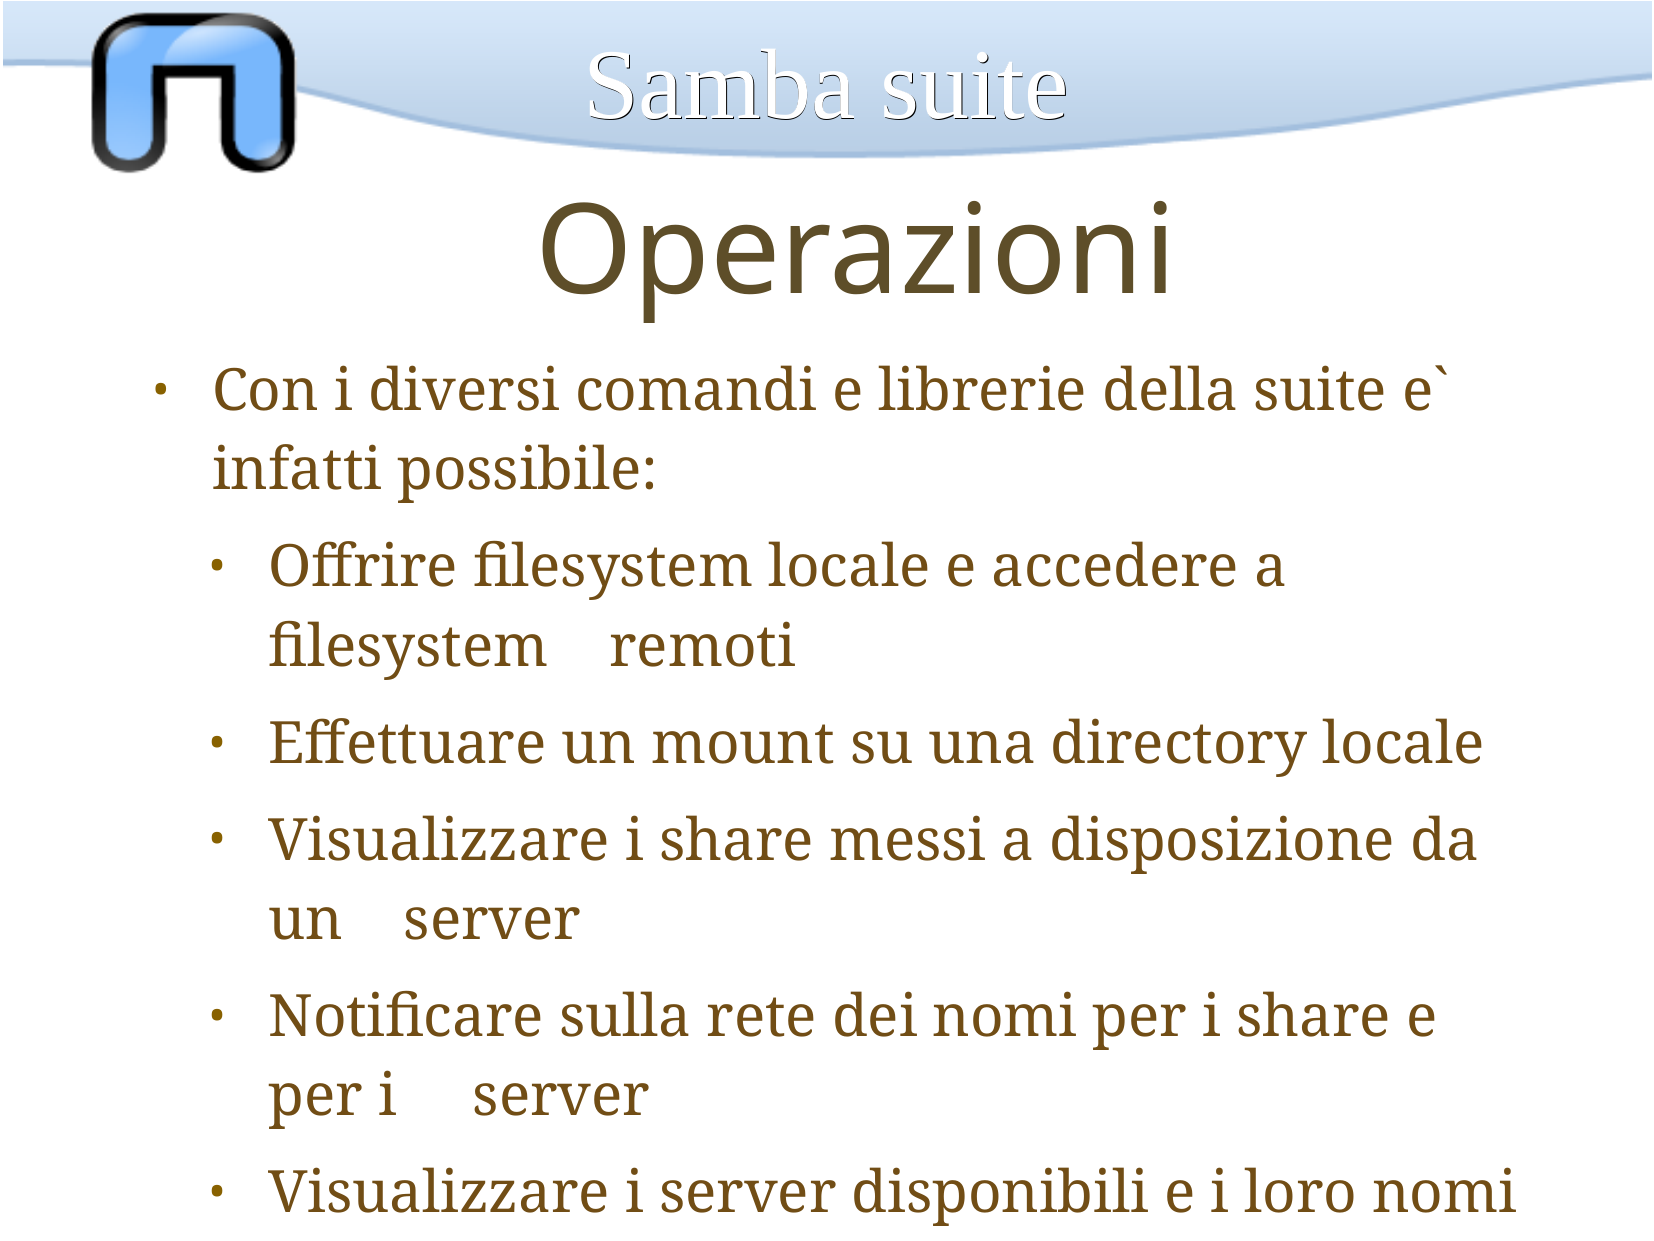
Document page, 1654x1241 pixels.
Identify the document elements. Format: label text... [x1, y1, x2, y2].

text_box Samba suite [531, 29, 1123, 82]
picture [0, 0, 1654, 1241]
title Operazioni [147, 82, 1565, 408]
list Con i diversi comandi e librerie della suite e` infatti possibile: Offrire filesystem locale e accedere a filesystem remoti Effettuare un mount su una directory locale Visualizzare i share messi a disposizione da un server Notificare sulla rete dei nomi per i share e per i server Visualizzare i server disponibili e i loro nomi [118, 348, 1531, 1183]
